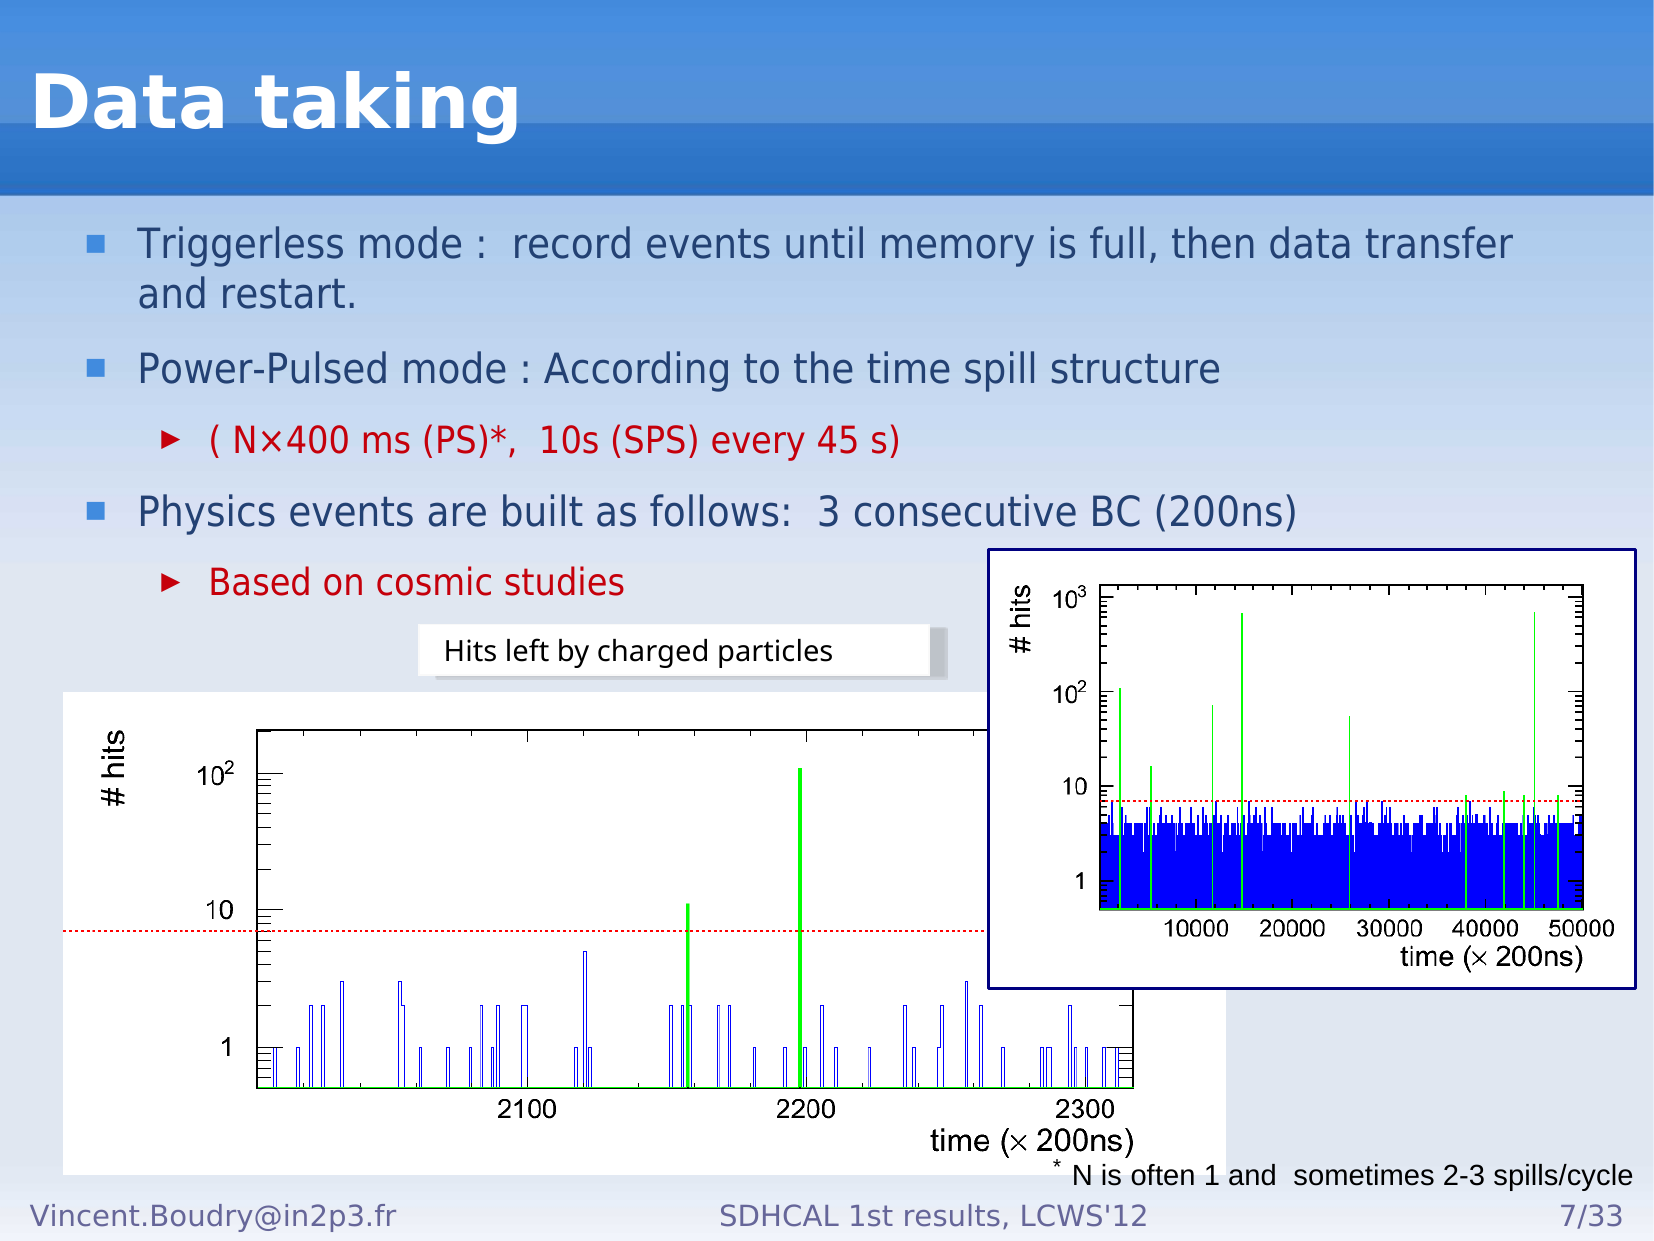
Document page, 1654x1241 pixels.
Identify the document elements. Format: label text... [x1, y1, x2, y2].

text_box * N is often 1 and sometimes 2-3 spills/cycle [1024, 1140, 1654, 1201]
picture [0, 0, 1654, 1241]
list Triggerless mode : record events until memory is full, then data transfer and restart. Power-Pulsed mode : According to the time spill structure ( N×400 ms (PS)*, 10s (SPS) every 45 s) Physics events are built as follows: 3 consecutive BC (200ns) Based on cosmic studies [66, 217, 1580, 715]
title Data taking [29, 0, 1654, 207]
